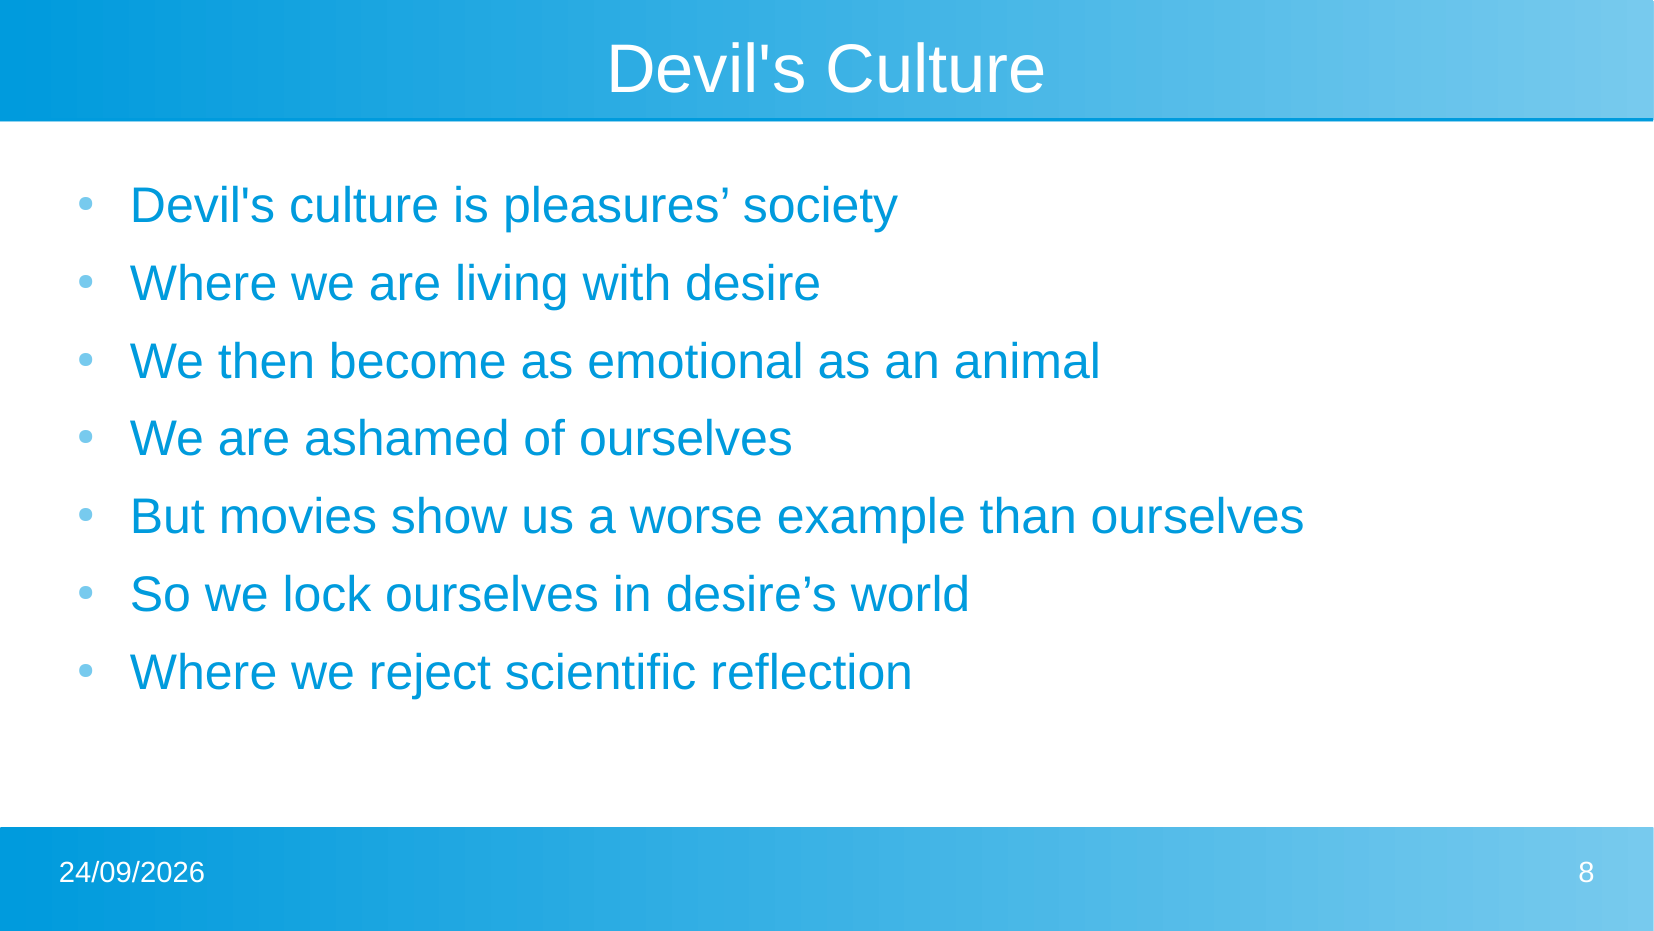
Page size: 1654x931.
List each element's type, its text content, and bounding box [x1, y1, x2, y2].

title Devil's Culture [59, 29, 1595, 108]
list Devil's culture is pleasures’ society Where we are living with desire We then become as emotional as an animal We are ashamed of ourselves But movies show us a worse example than ourselves So we lock ourselves in desire’s world Where we reject scientific reflection [59, 177, 1595, 768]
